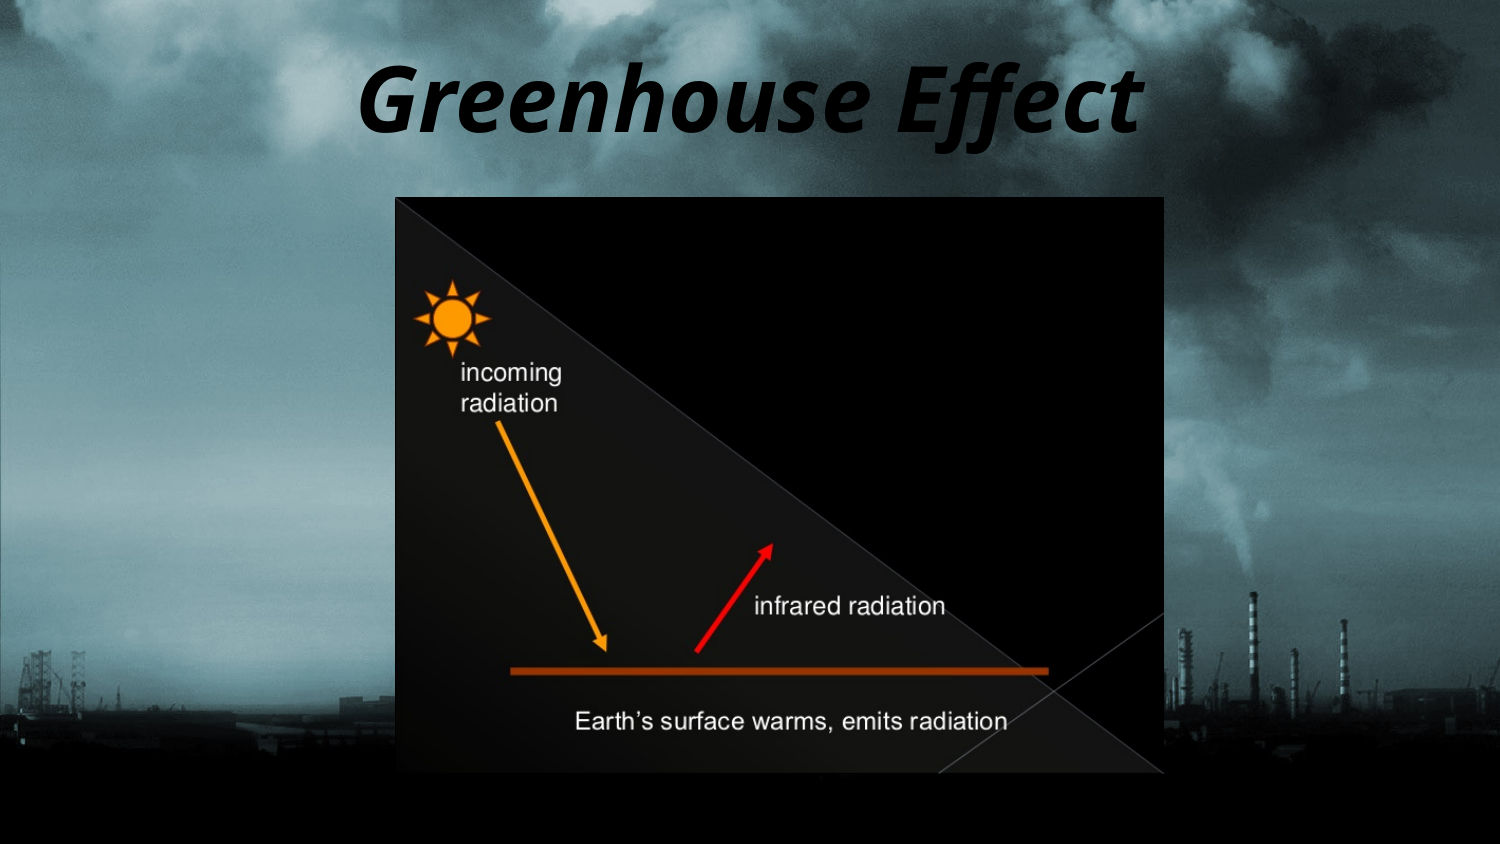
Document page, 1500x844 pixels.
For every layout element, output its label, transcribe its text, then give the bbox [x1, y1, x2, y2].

picture [0, 0, 1500, 844]
title Greenhouse Effect [75, 33, 1425, 175]
